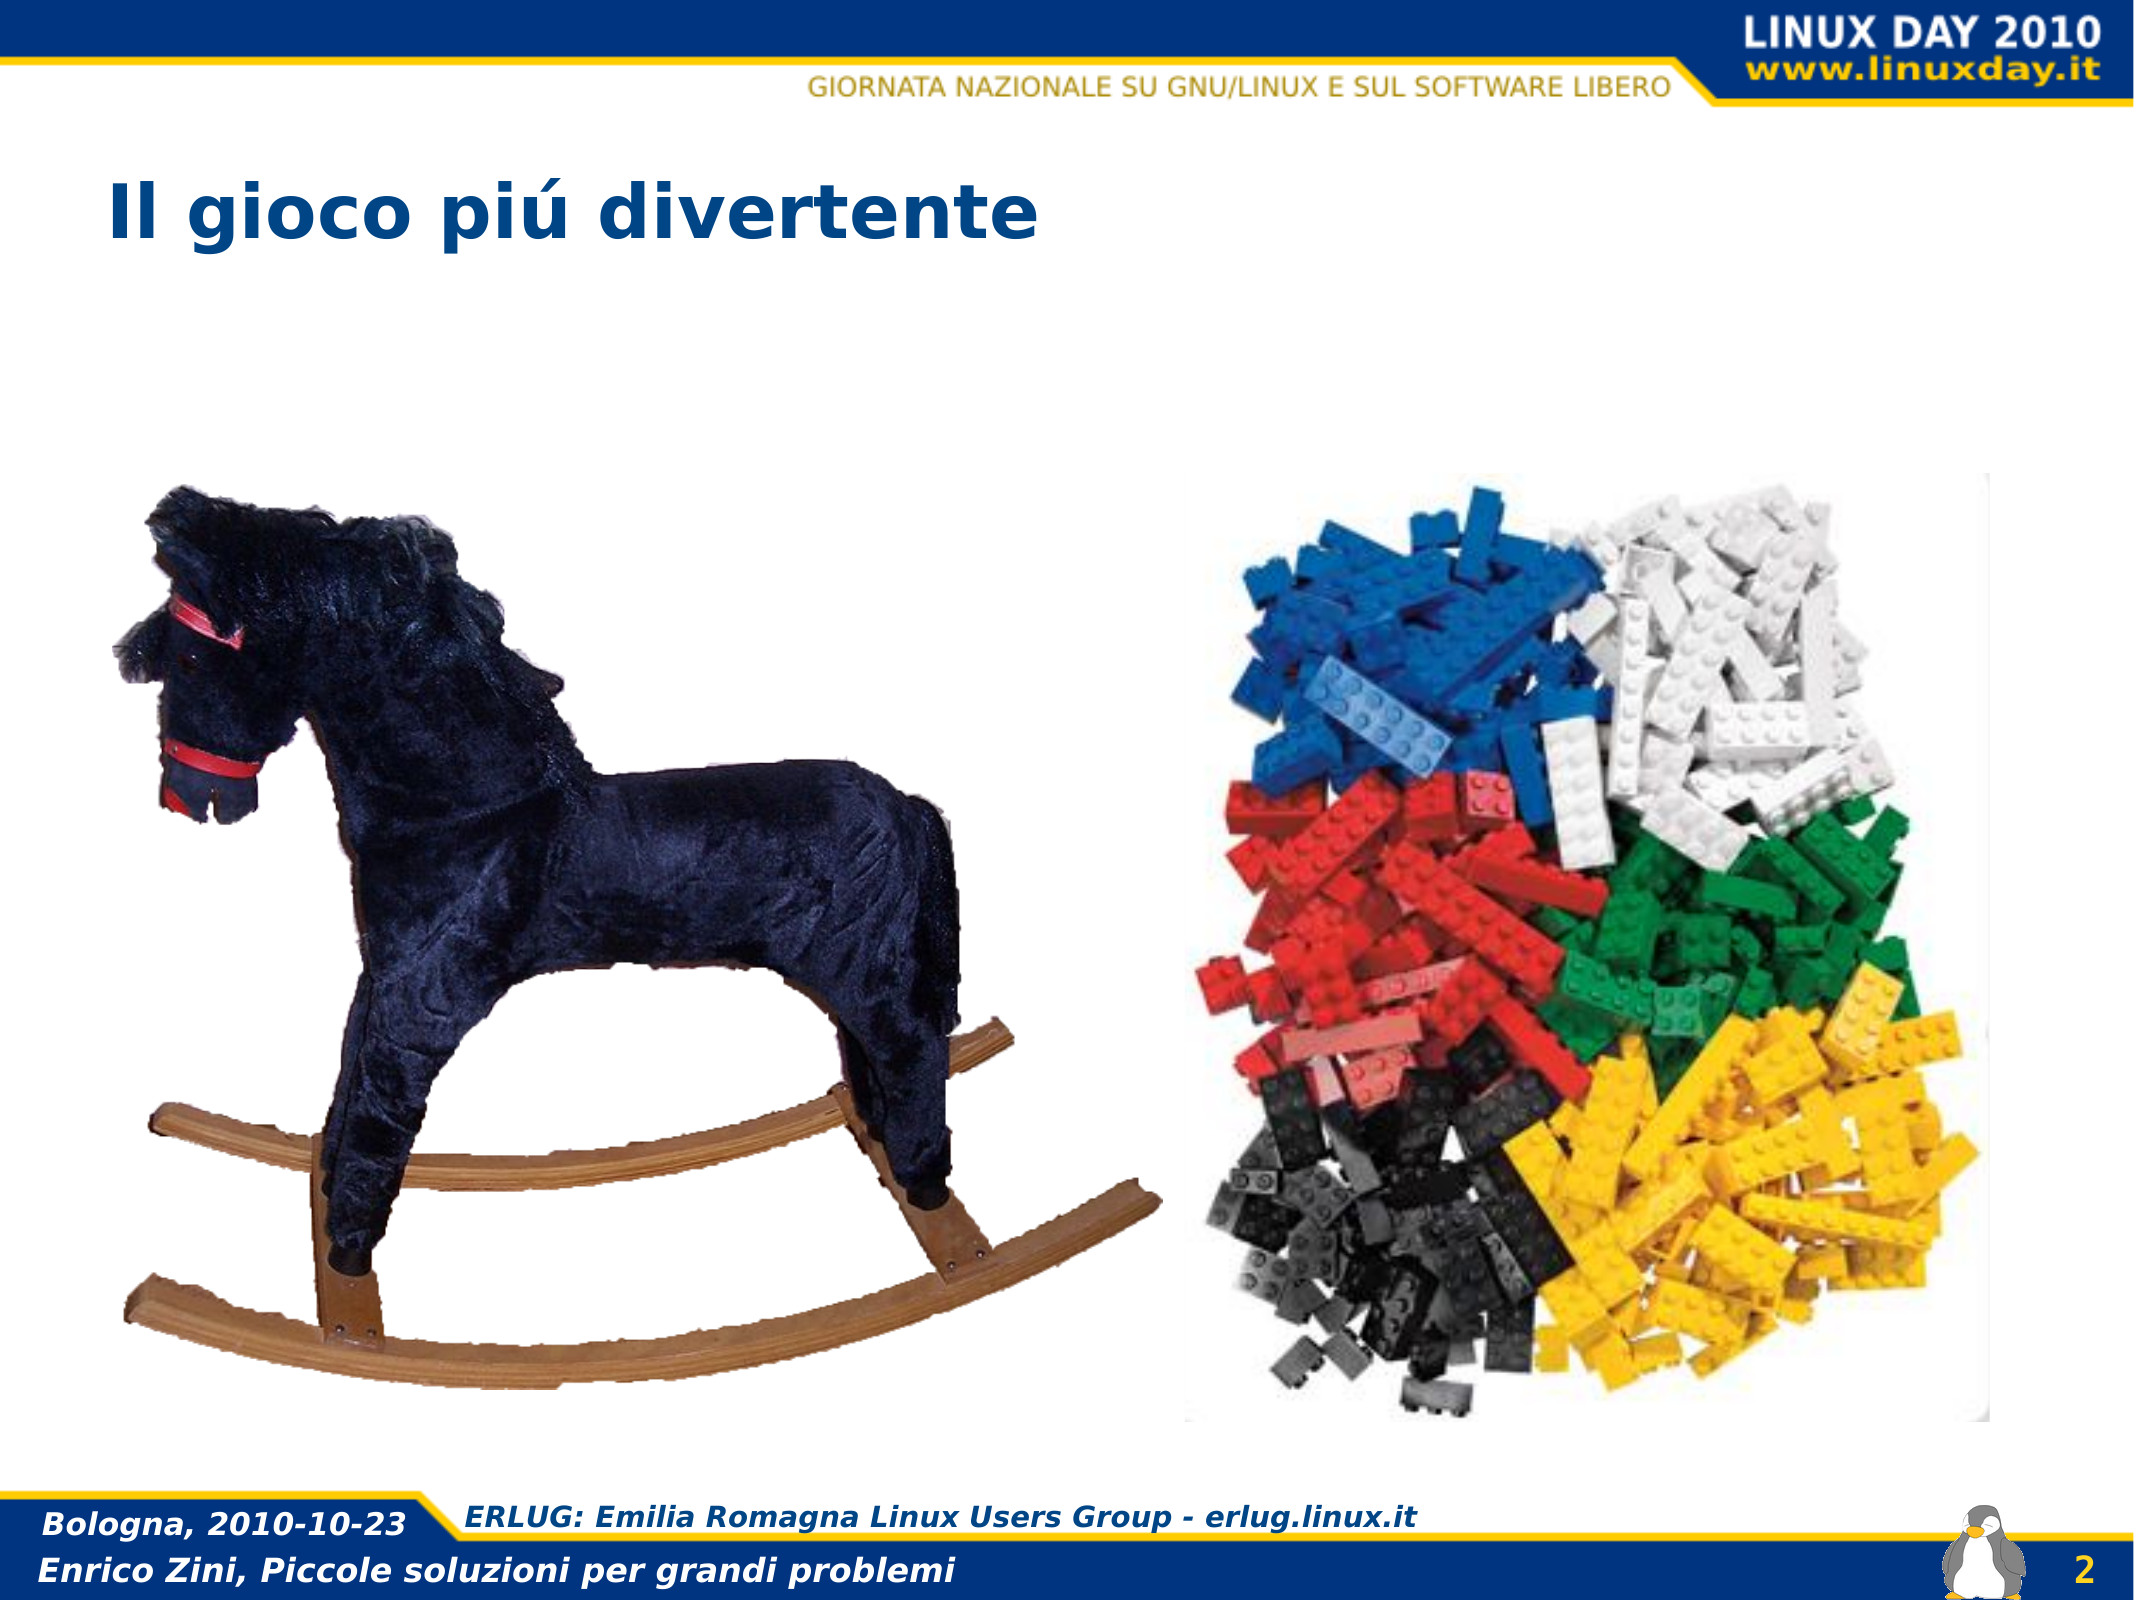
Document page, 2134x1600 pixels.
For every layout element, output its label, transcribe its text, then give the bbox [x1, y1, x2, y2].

picture [0, 0, 2134, 1600]
title Il gioco piú divertente [106, 159, 2080, 267]
